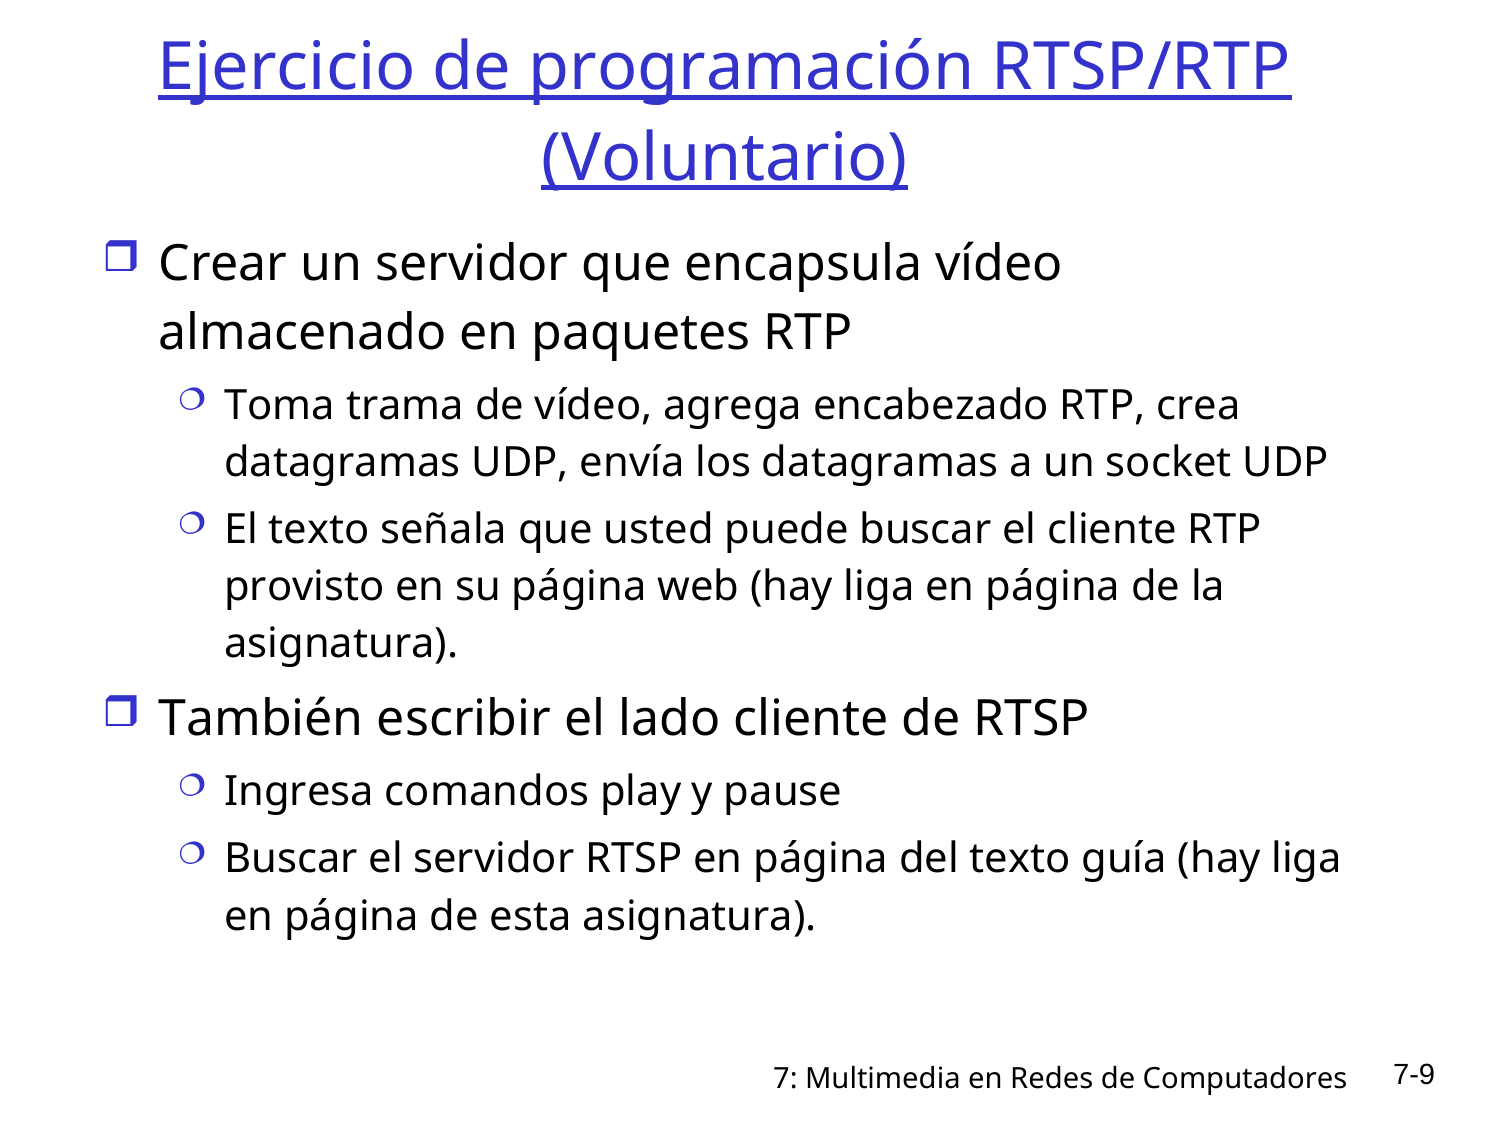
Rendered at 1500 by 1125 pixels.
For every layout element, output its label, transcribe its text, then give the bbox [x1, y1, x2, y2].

title Ejercicio de programación RTSP/RTP (Voluntario) [87, 23, 1363, 195]
list Crear un servidor que encapsula vídeo almacenado en paquetes RTP Toma trama de vídeo, agrega encabezado RTP, crea datagramas UDP, envía los datagramas a un socket UDP El texto señala que usted puede buscar el cliente RTP provisto en su página web (hay liga en página de la asignatura). También escribir el lado cliente de RTSP Ingresa comandos play y pause Buscar el servidor RTSP en página del texto guía (hay liga en página de esta asignatura). [87, 219, 1363, 1026]
